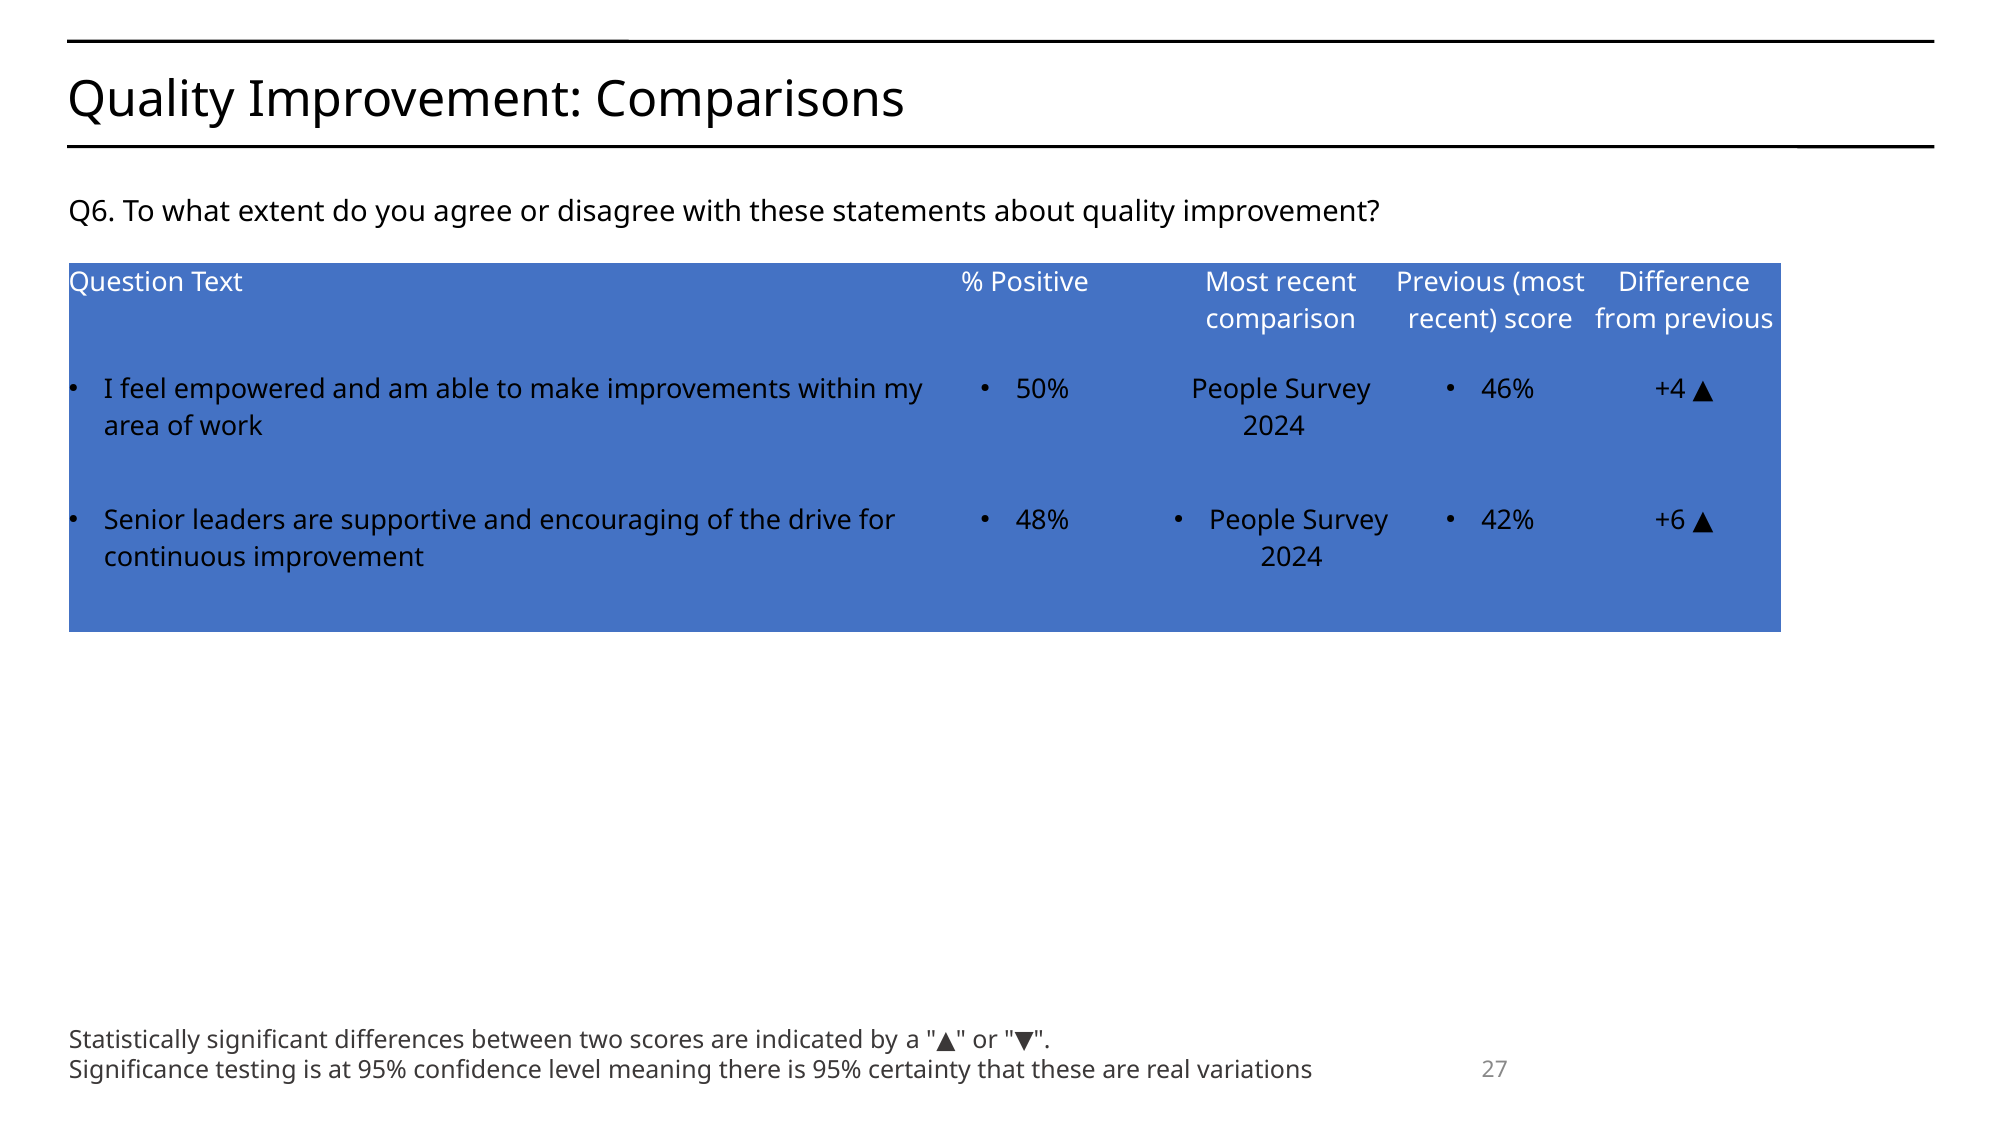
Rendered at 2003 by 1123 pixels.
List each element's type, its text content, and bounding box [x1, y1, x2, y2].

table_cell I feel empowered and am able to make improvements within my area of work [69, 370, 928, 501]
text_box Quality Improvement: Comparisons [67, 48, 1936, 136]
table_header % Positive [928, 263, 1122, 370]
table_cell +4 ▲ [1587, 370, 1781, 501]
table_cell +6 ▲ [1587, 501, 1781, 632]
table_cell 48% [928, 501, 1122, 632]
text_box Q6. To what extent do you agree or disagree with these statements about quality improvement? [68, 184, 1586, 227]
table_header Previous (most recent) score [1393, 263, 1587, 370]
text_box 27 [1466, 1039, 1934, 1100]
table_cell People Survey 2024 [1168, 370, 1393, 501]
table_header Difference from previous [1587, 263, 1781, 370]
table_cell Senior leaders are supportive and encouraging of the drive for continuous improvement [69, 501, 928, 632]
table_cell [1122, 370, 1168, 501]
text_box Statistically significant differences between two scores are indicated by a "▲" or "▼". Significance testing is at 95% confidence level meaning there is 95% certainty that these are real variations [54, 1015, 1400, 1092]
table_cell 50% [928, 370, 1122, 501]
table_cell 46% [1393, 370, 1587, 501]
table_header Question Text [69, 263, 928, 370]
table_header Most recent comparison [1168, 263, 1393, 370]
table_header [1122, 263, 1168, 370]
table_cell 42% [1393, 501, 1587, 632]
table_cell [1122, 501, 1168, 632]
table_cell People Survey 2024 [1168, 501, 1393, 632]
